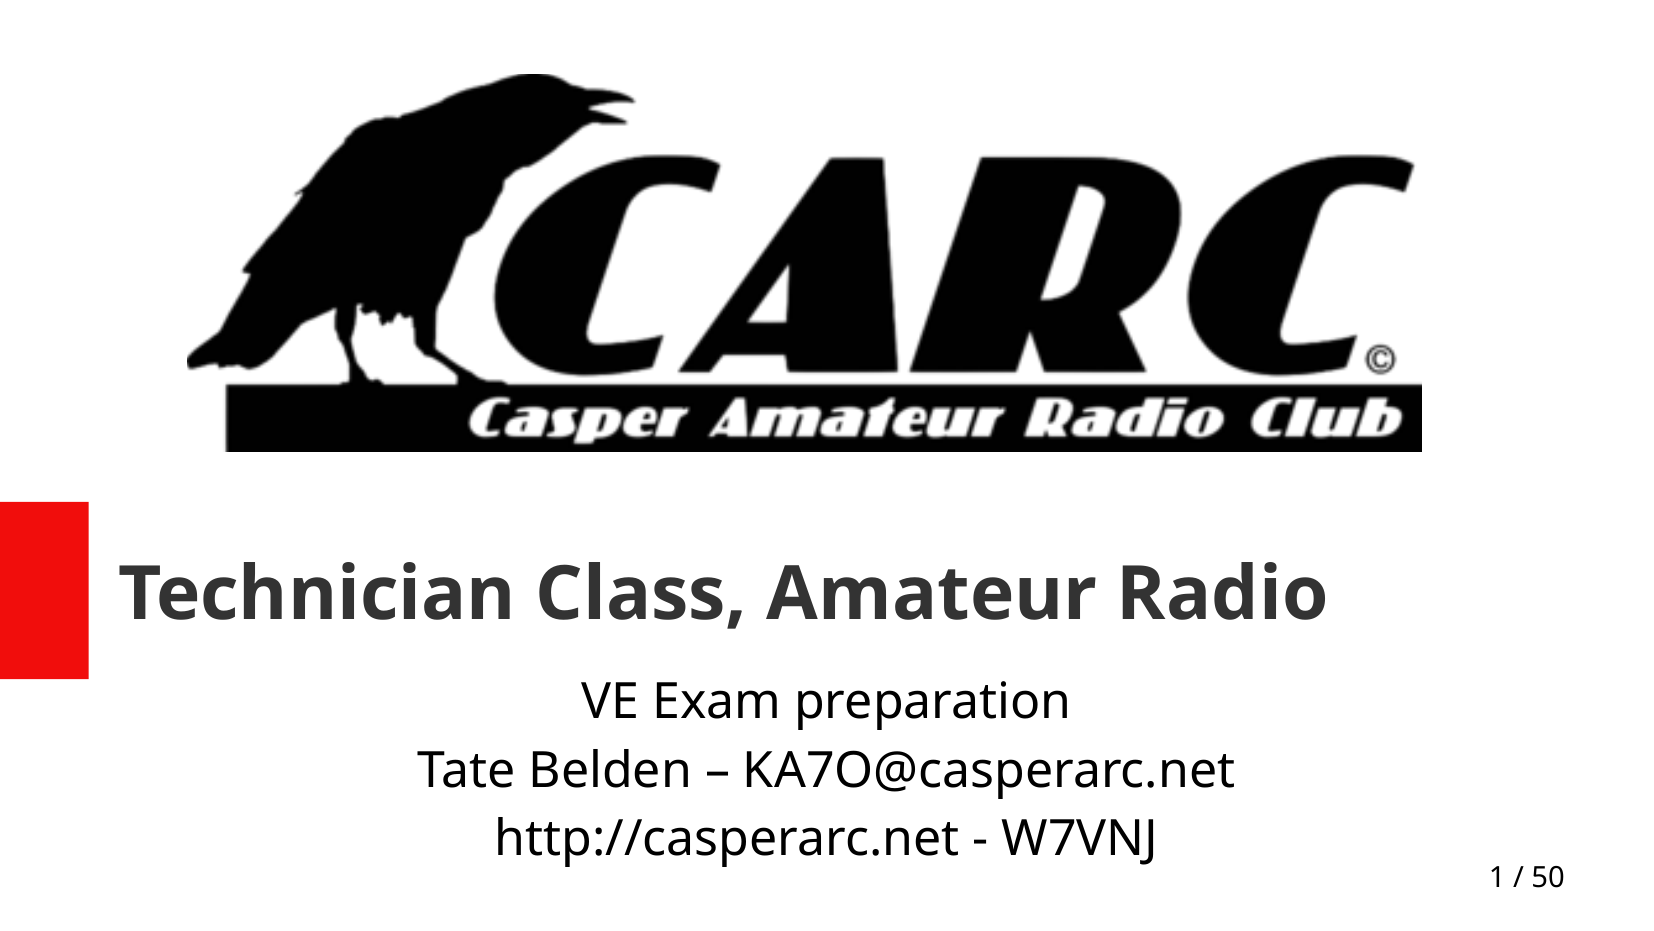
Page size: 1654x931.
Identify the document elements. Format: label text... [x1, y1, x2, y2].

title Technician Class, Amateur Radio [118, 501, 1536, 680]
subtitle VE Exam preparation Tate Belden – KA7O@casperarc.net http://casperarc.net - W7VNJ [118, 680, 1536, 856]
picture [187, 74, 1422, 452]
